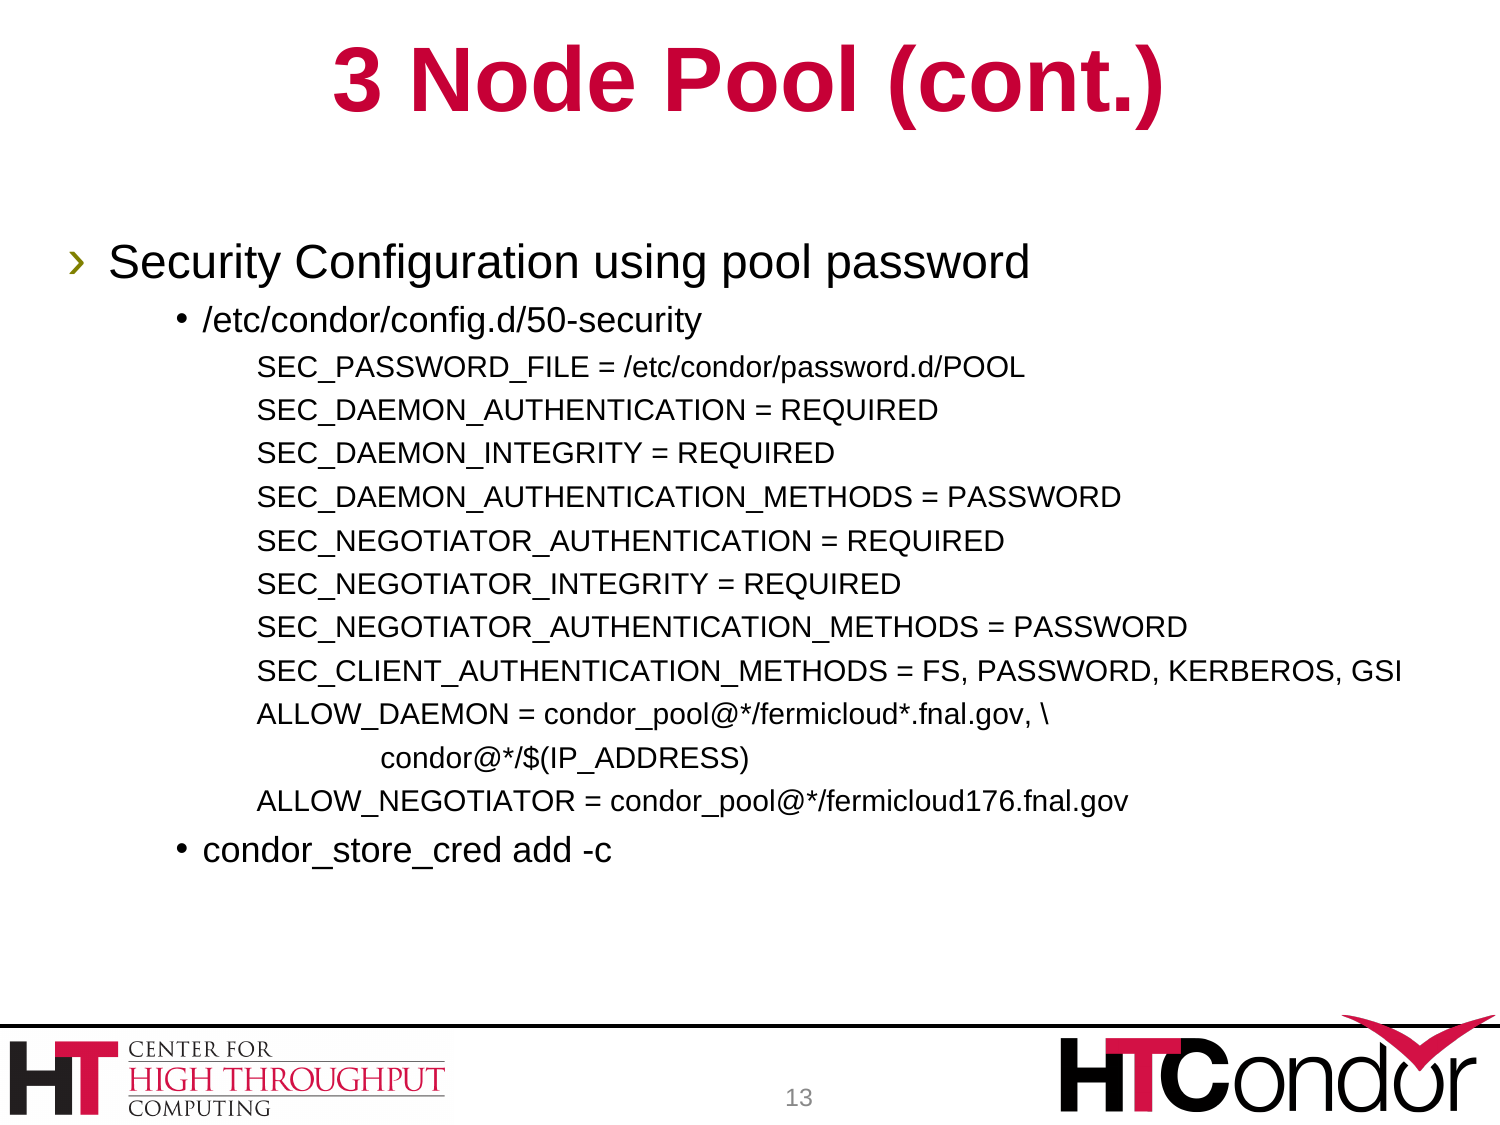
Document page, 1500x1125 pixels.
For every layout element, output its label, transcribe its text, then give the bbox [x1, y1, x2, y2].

text_box <number> [624, 1066, 975, 1125]
list Security Configuration using pool password /etc/condor/config.d/50-security SEC_PASSWORD_FILE = /etc/condor/password.d/POOL SEC_DAEMON_AUTHENTICATION = REQUIRED SEC_DAEMON_INTEGRITY = REQUIRED SEC_DAEMON_AUTHENTICATION_METHODS = PASSWORD SEC_NEGOTIATOR_AUTHENTICATION = REQUIRED SEC_NEGOTIATOR_INTEGRITY = REQUIRED SEC_NEGOTIATOR_AUTHENTICATION_METHODS = PASSWORD SEC_CLIENT_AUTHENTICATION_METHODS = FS, PASSWORD, KERBEROS, GSI ALLOW_DAEMON = condor_pool@*/fermicloud*.fnal.gov, \ condor@*/$(IP_ADDRESS) ALLOW_NEGOTIATOR = condor_pool@*/fermicloud176.fnal.gov condor_store_cred add -c [52, 222, 1431, 916]
picture [1055, 1014, 1500, 1119]
picture [0, 1029, 454, 1125]
title 3 Node Pool (cont.) [0, 0, 1500, 150]
